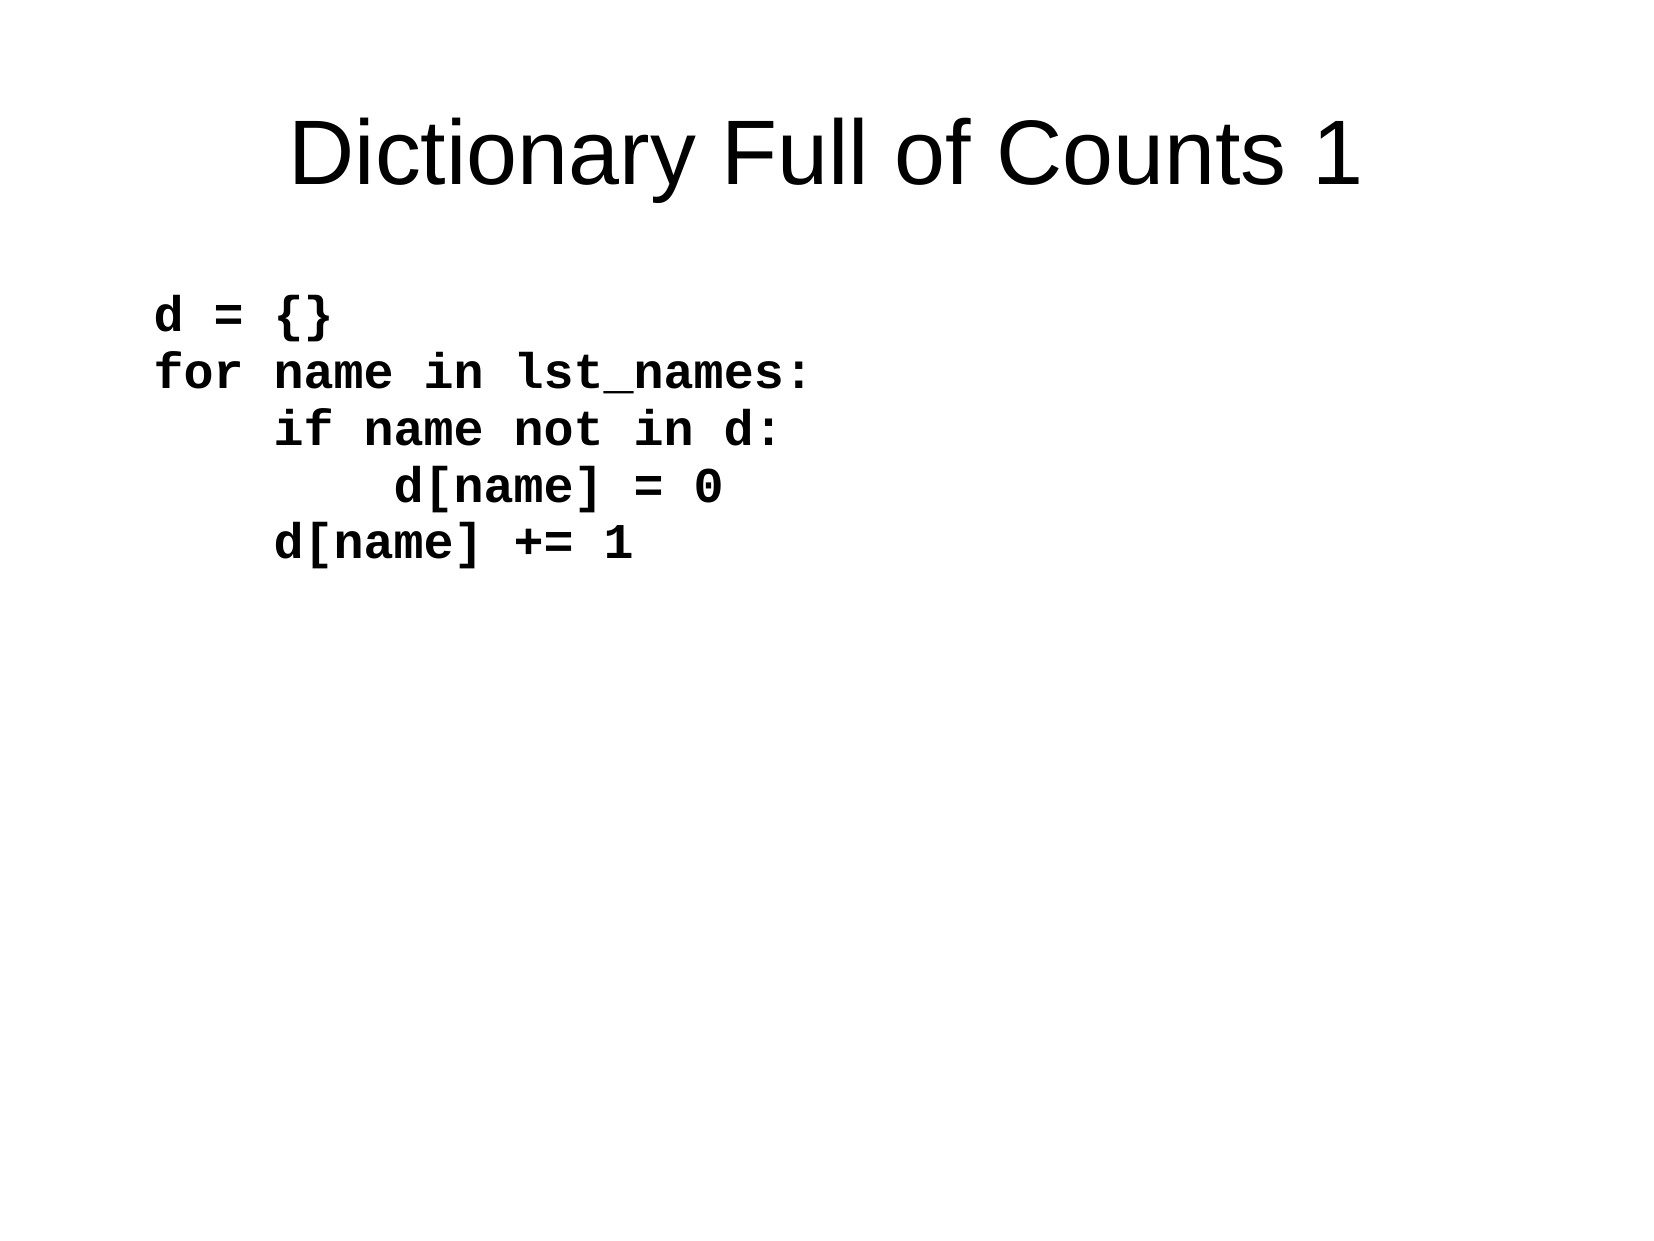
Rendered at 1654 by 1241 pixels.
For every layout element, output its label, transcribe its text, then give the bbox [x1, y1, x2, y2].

list d = {} for name in lst_names: if name not in d: d[name] = 0 d[name] += 1 [82, 290, 1571, 1010]
title Dictionary Full of Counts 1 [82, 49, 1571, 257]
